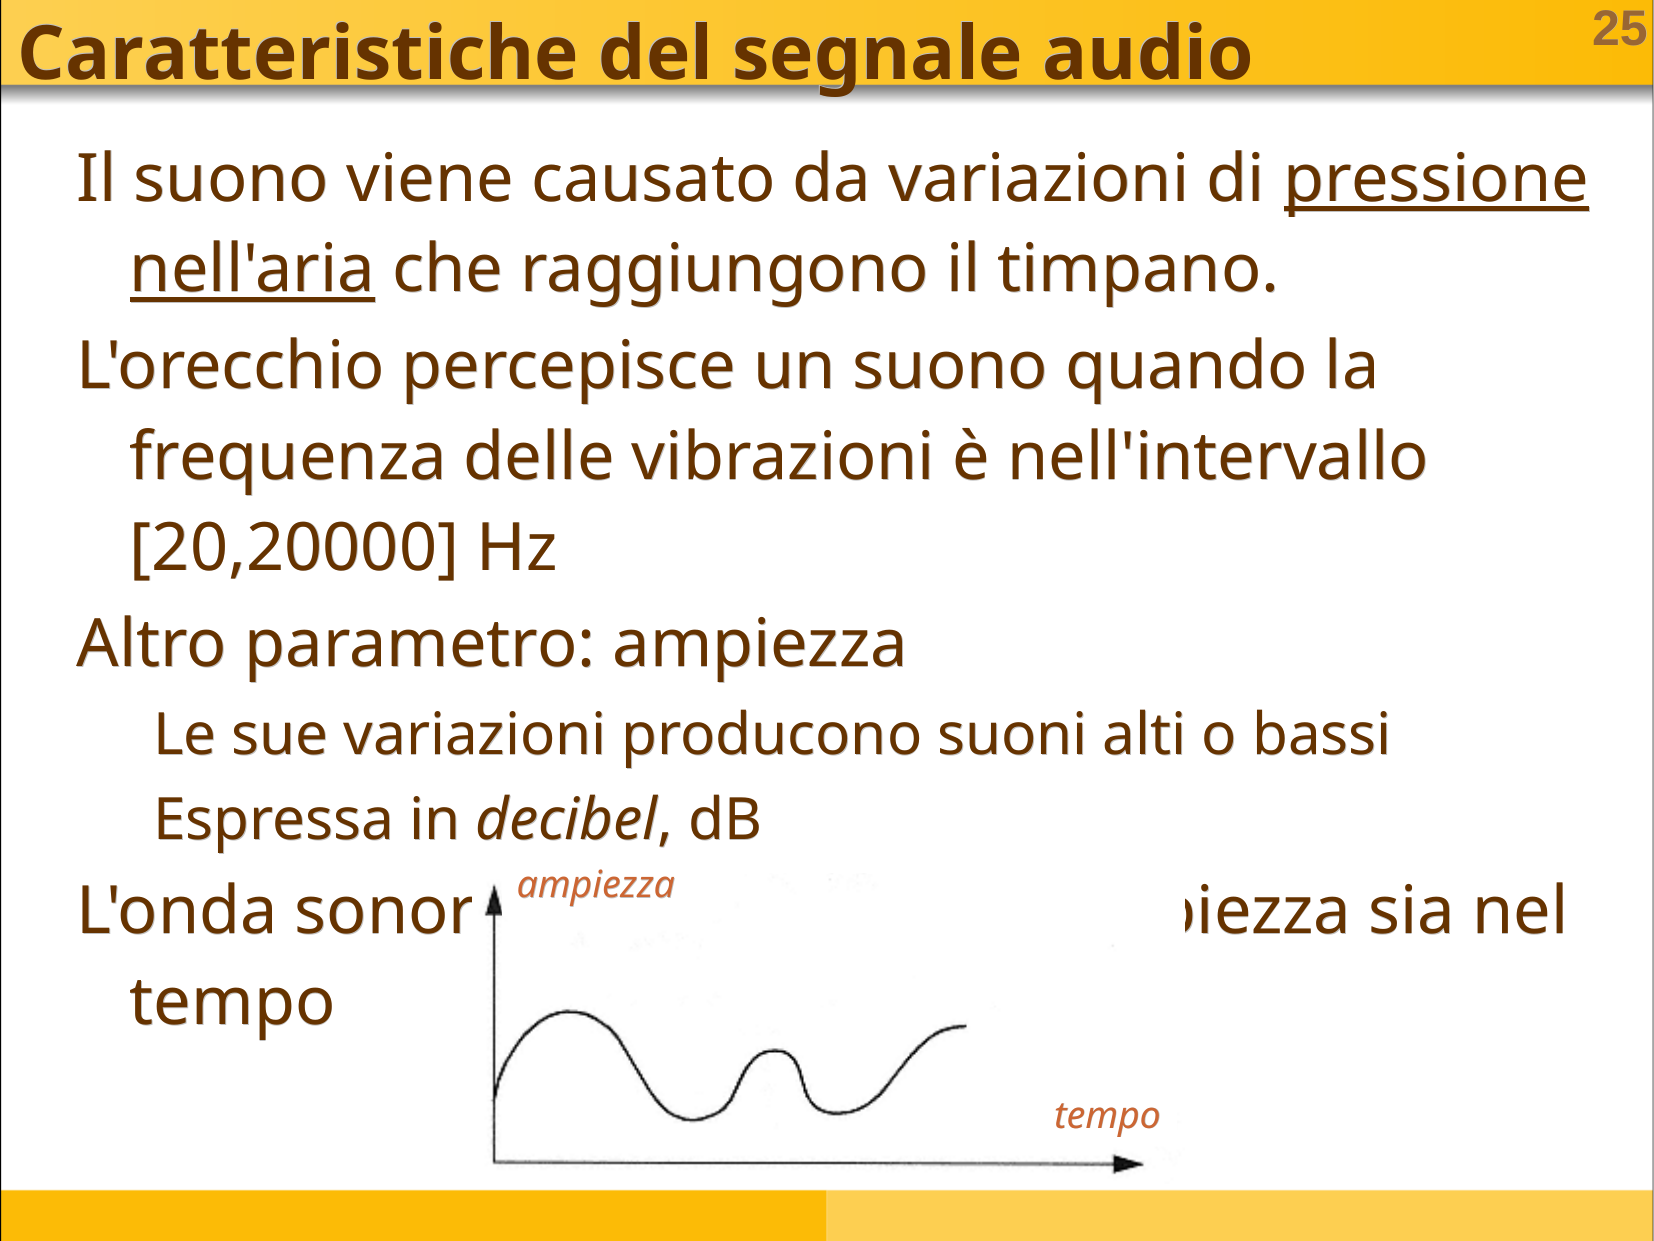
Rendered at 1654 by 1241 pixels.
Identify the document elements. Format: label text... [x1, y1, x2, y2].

text_box ampiezza [501, 850, 691, 912]
list Il suono viene causato da variazioni di pressione nell'aria che raggiungono il timpano. L'orecchio percepisce un suono quando la frequenza delle vibrazioni è nell'intervallo [20,20000] Hz Altro parametro: ampiezza Le sue variazioni producono suoni alti o bassi Espressa in decibel, dB L'onda sonora è continua sia in ampiezza sia nel tempo [59, 129, 1595, 926]
title Caratteristiche del segnale audio [0, 0, 1477, 87]
text_box tempo [1039, 1080, 1178, 1143]
picture [0, 0, 1654, 1241]
